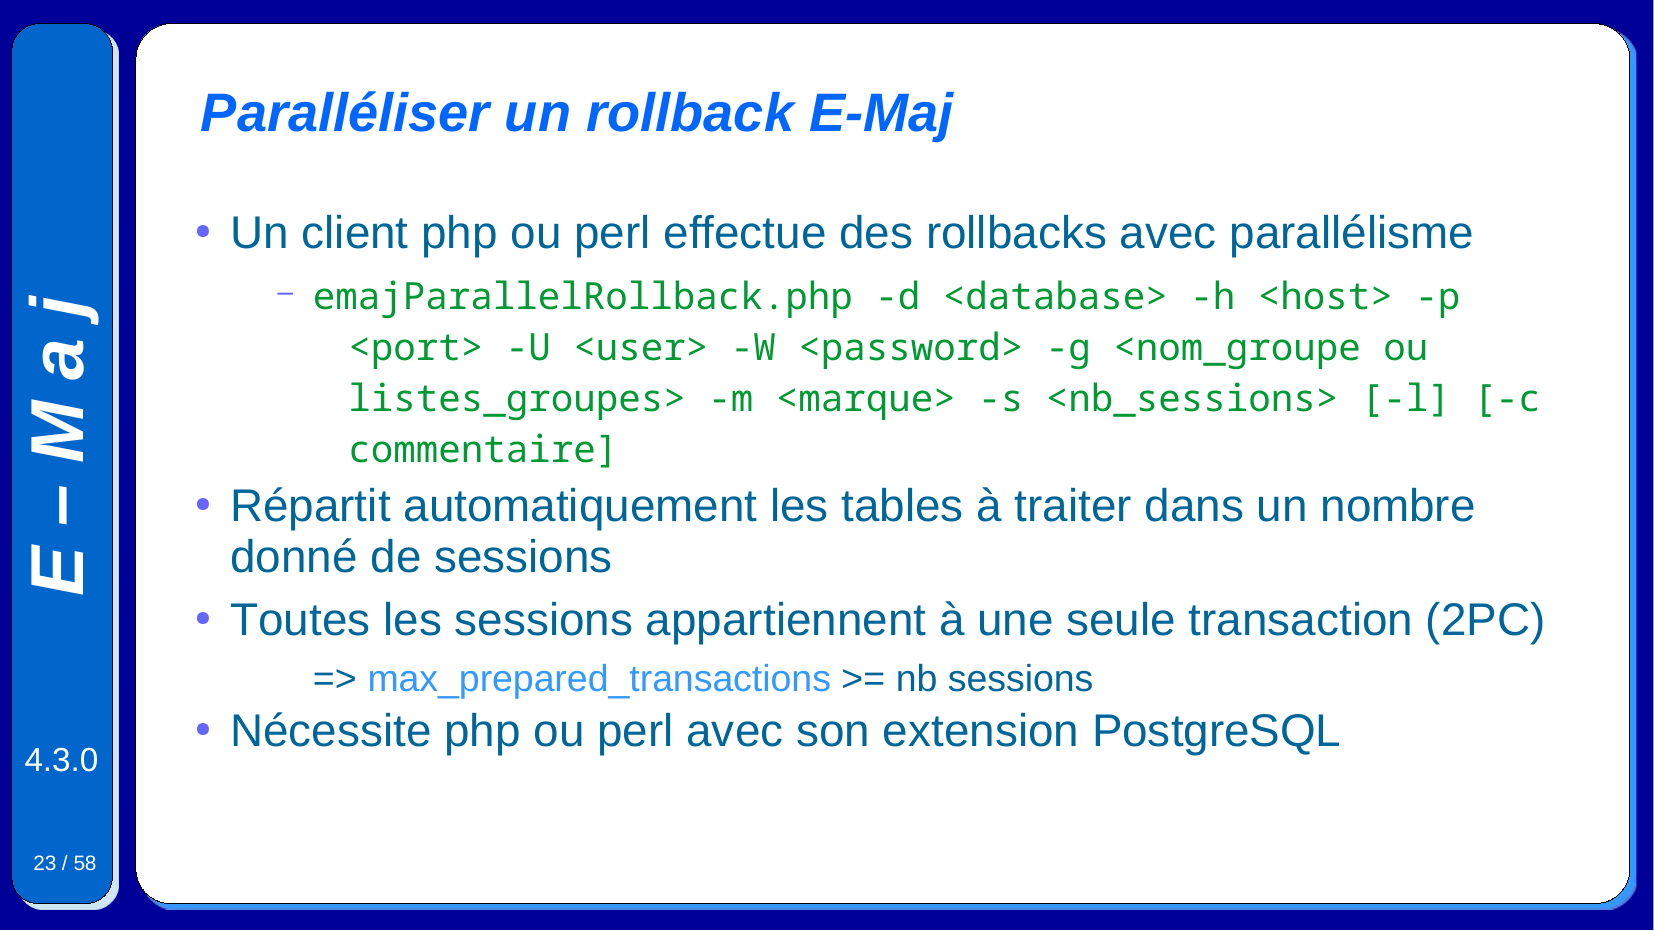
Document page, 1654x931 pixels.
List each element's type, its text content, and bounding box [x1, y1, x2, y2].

list Un client php ou perl effectue des rollbacks avec parallélisme emajParallelRollback.php -d <database> -h <host> -p <port> -U <user> -W <password> -g <nom_groupe ou listes_groupes> -m <marque> -s <nb_sessions> [-l] [-c commentaire] Répartit automatiquement les tables à traiter dans un nombre donné de sessions Toutes les sessions appartiennent à une seule transaction (2PC) => max_prepared_transactions >= nb sessions Nécessite php ou perl avec son extension PostgreSQL [177, 206, 1587, 827]
title Paralléliser un rollback E-Maj [200, 34, 1575, 191]
